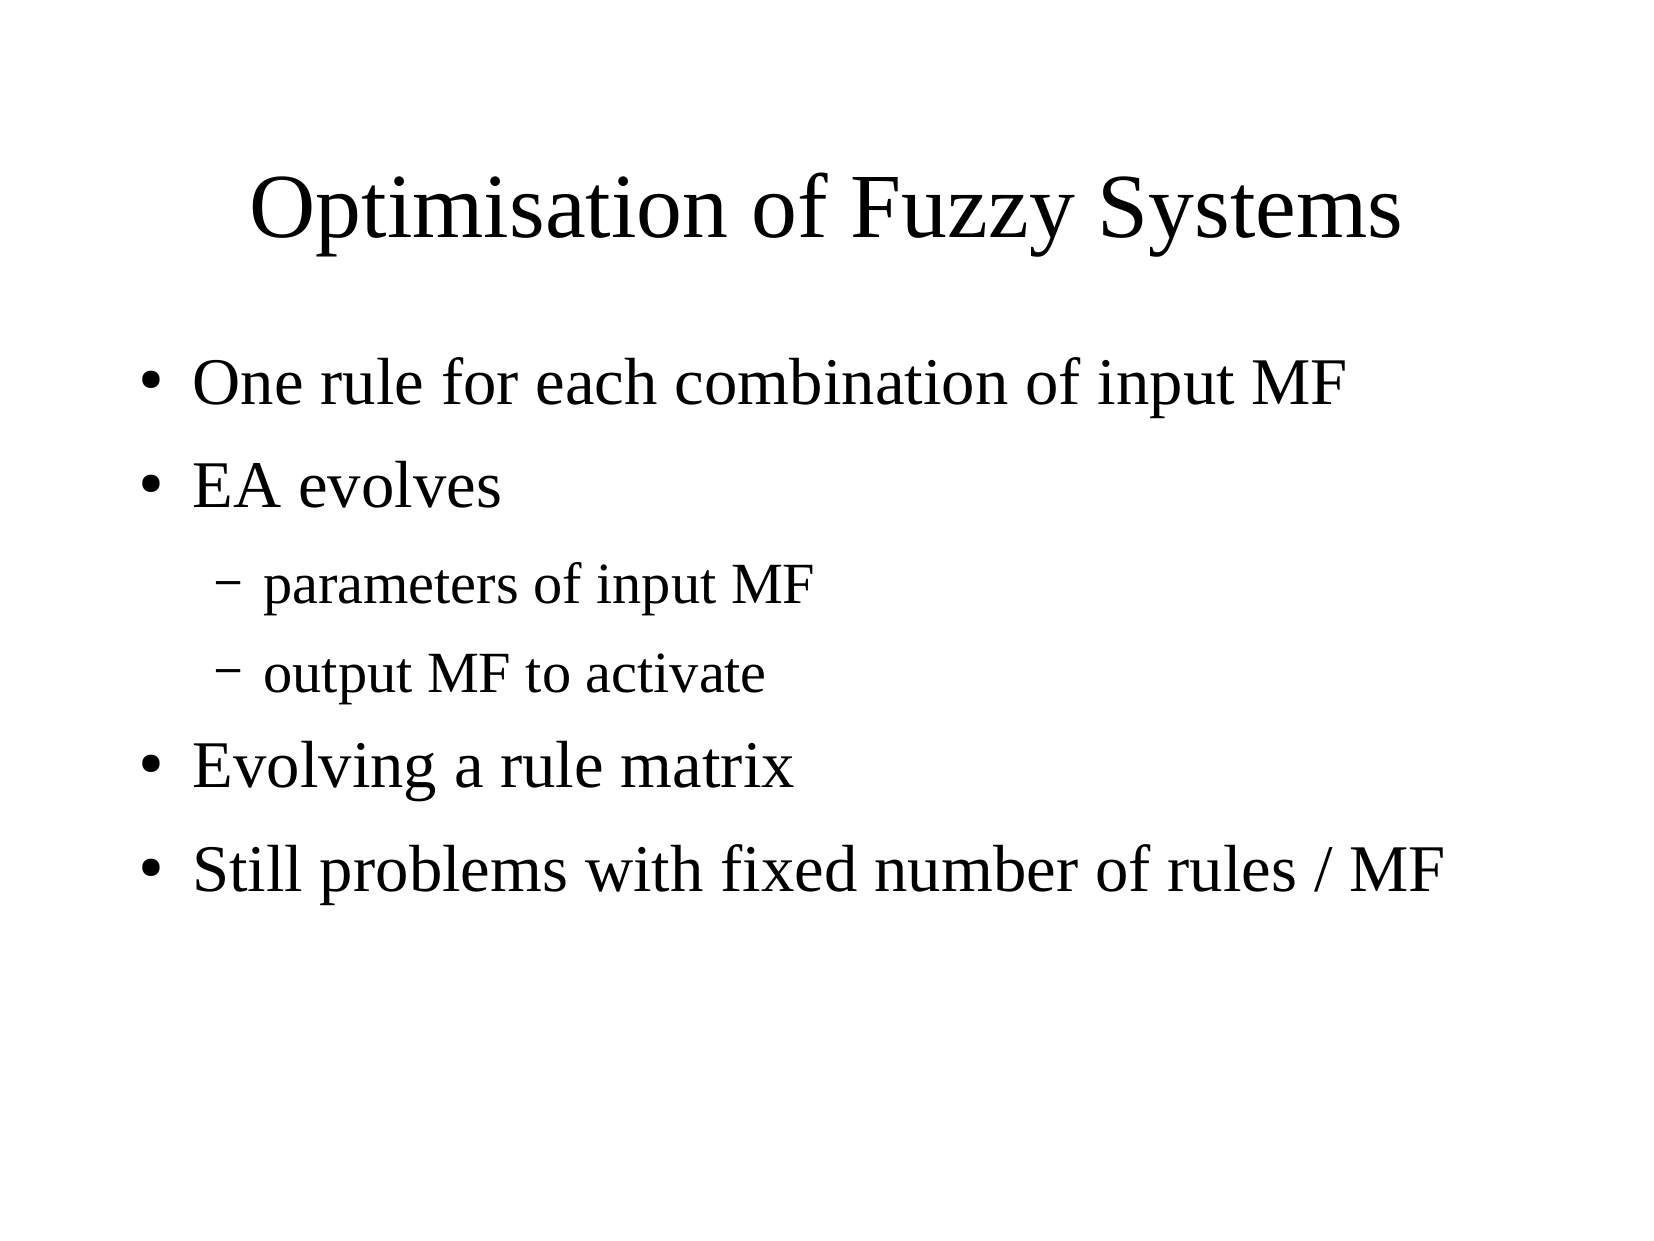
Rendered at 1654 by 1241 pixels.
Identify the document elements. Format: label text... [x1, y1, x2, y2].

list One rule for each combination of input MF EA evolves parameters of input MF output MF to activate Evolving a rule matrix Still problems with fixed number of rules / MF [121, 344, 1534, 1127]
title Optimisation of Fuzzy Systems [121, 102, 1534, 311]
